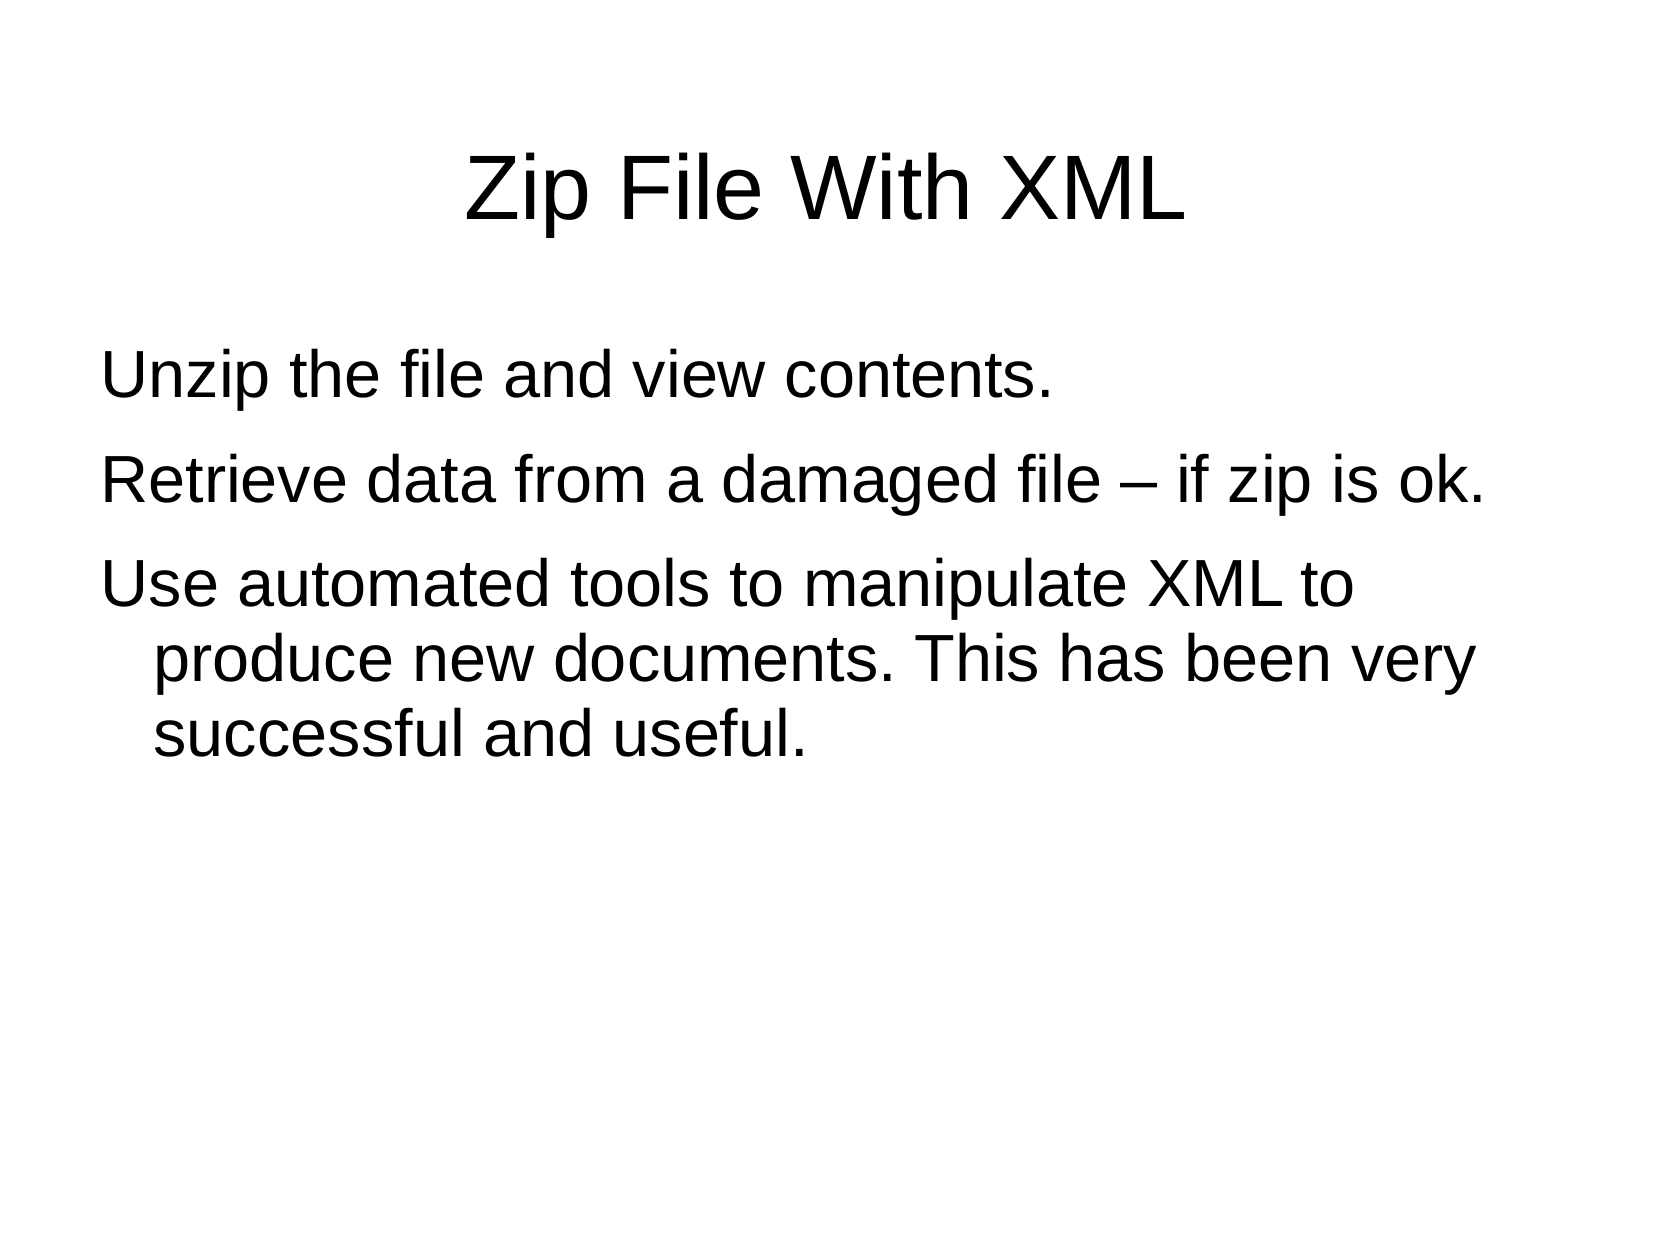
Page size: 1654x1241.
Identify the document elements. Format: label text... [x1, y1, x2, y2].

list Unzip the file and view contents. Retrieve data from a damaged file – if zip is ok. Use automated tools to manipulate XML to produce new documents. This has been very successful and useful. [82, 337, 1571, 1094]
title Zip File With XML [82, 75, 1571, 301]
